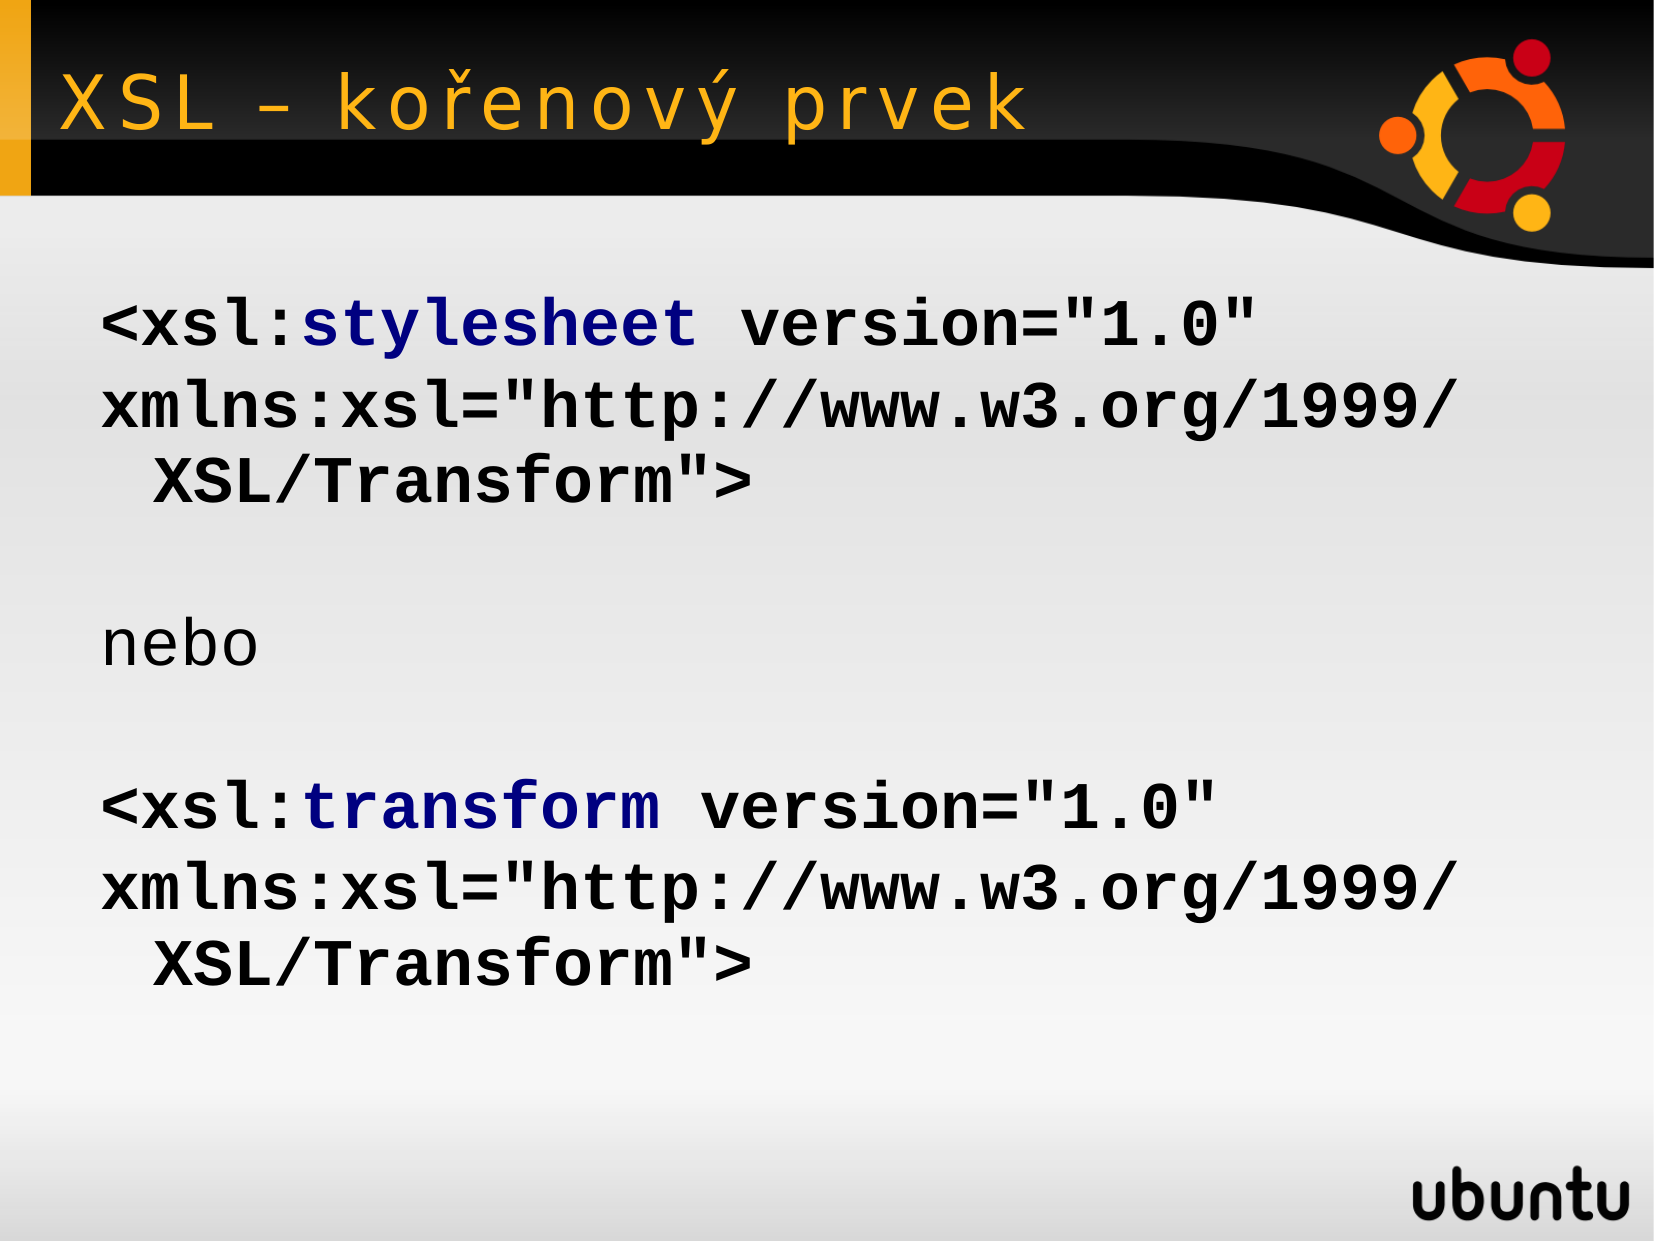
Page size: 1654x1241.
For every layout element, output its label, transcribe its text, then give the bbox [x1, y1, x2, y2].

list <xsl:stylesheet version="1.0" xmlns:xsl="http://www.w3.org/1999/XSL/Transform"> nebo <xsl:transform version="1.0" xmlns:xsl="http://www.w3.org/1999/XSL/Transform"> [82, 290, 1571, 1109]
picture [0, 0, 1654, 1241]
title XSL – kořenový prvek [59, 29, 1270, 178]
